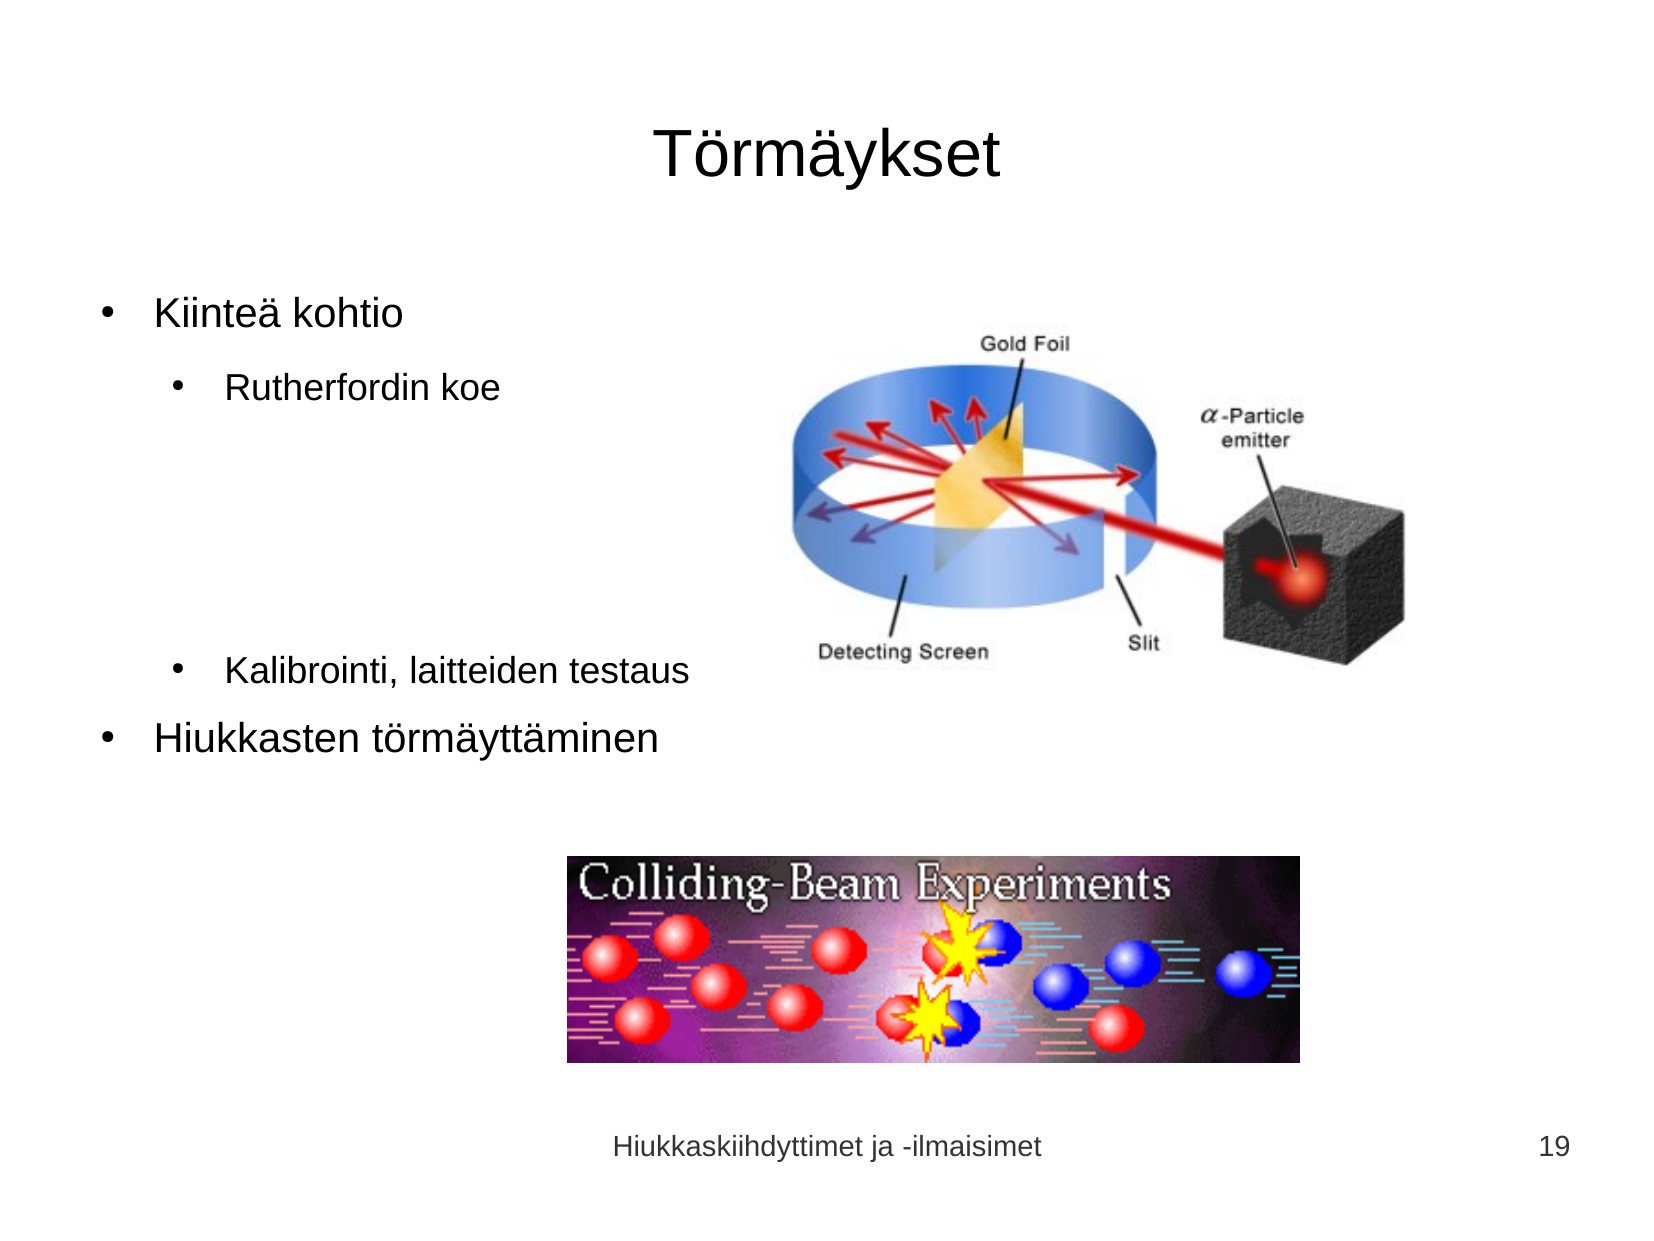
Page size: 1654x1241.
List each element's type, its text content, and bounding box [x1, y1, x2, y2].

picture [567, 856, 1300, 1063]
title Törmäykset [82, 49, 1571, 257]
list Kiinteä kohtio Rutherfordin koe Kalibrointi, laitteiden testaus Hiukkasten törmäyttäminen [82, 290, 1571, 1109]
picture [776, 324, 1418, 680]
